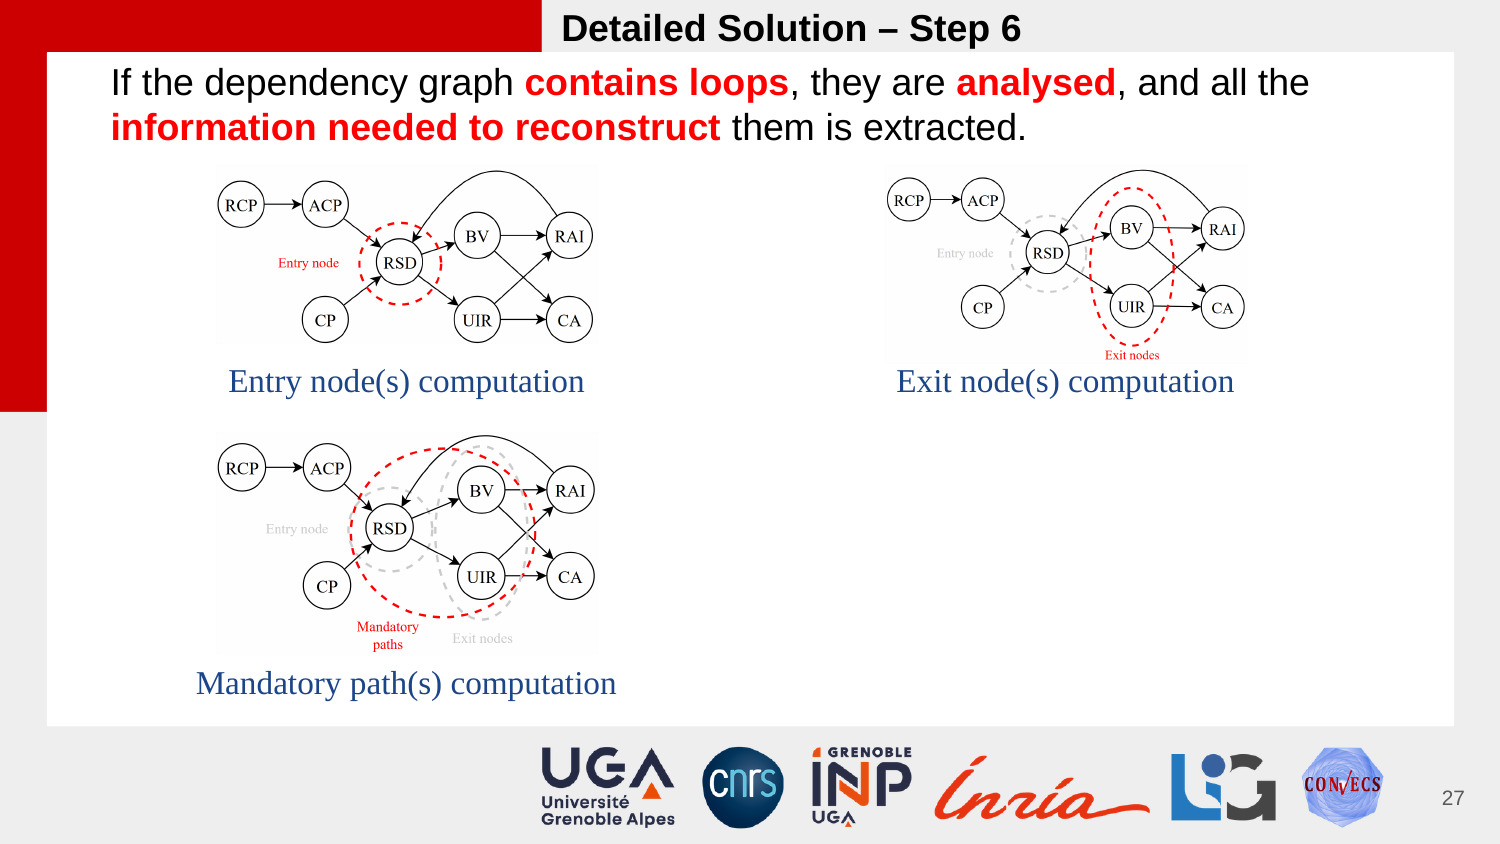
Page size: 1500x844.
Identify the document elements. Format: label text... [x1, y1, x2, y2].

slide_number <numéro> [1389, 764, 1480, 830]
text_box Exit node(s) computation [843, 352, 1288, 407]
text_box Mandatory path(s) computation [171, 654, 643, 709]
text_box Detailed Solution – Step 6 [546, 0, 1441, 55]
text_box Entry node(s) computation [184, 352, 629, 407]
text_box If the dependency graph contains loops, they are analysed, and all the information needed to reconstruct them is extracted. [95, 54, 1405, 212]
picture [0, 0, 1500, 844]
